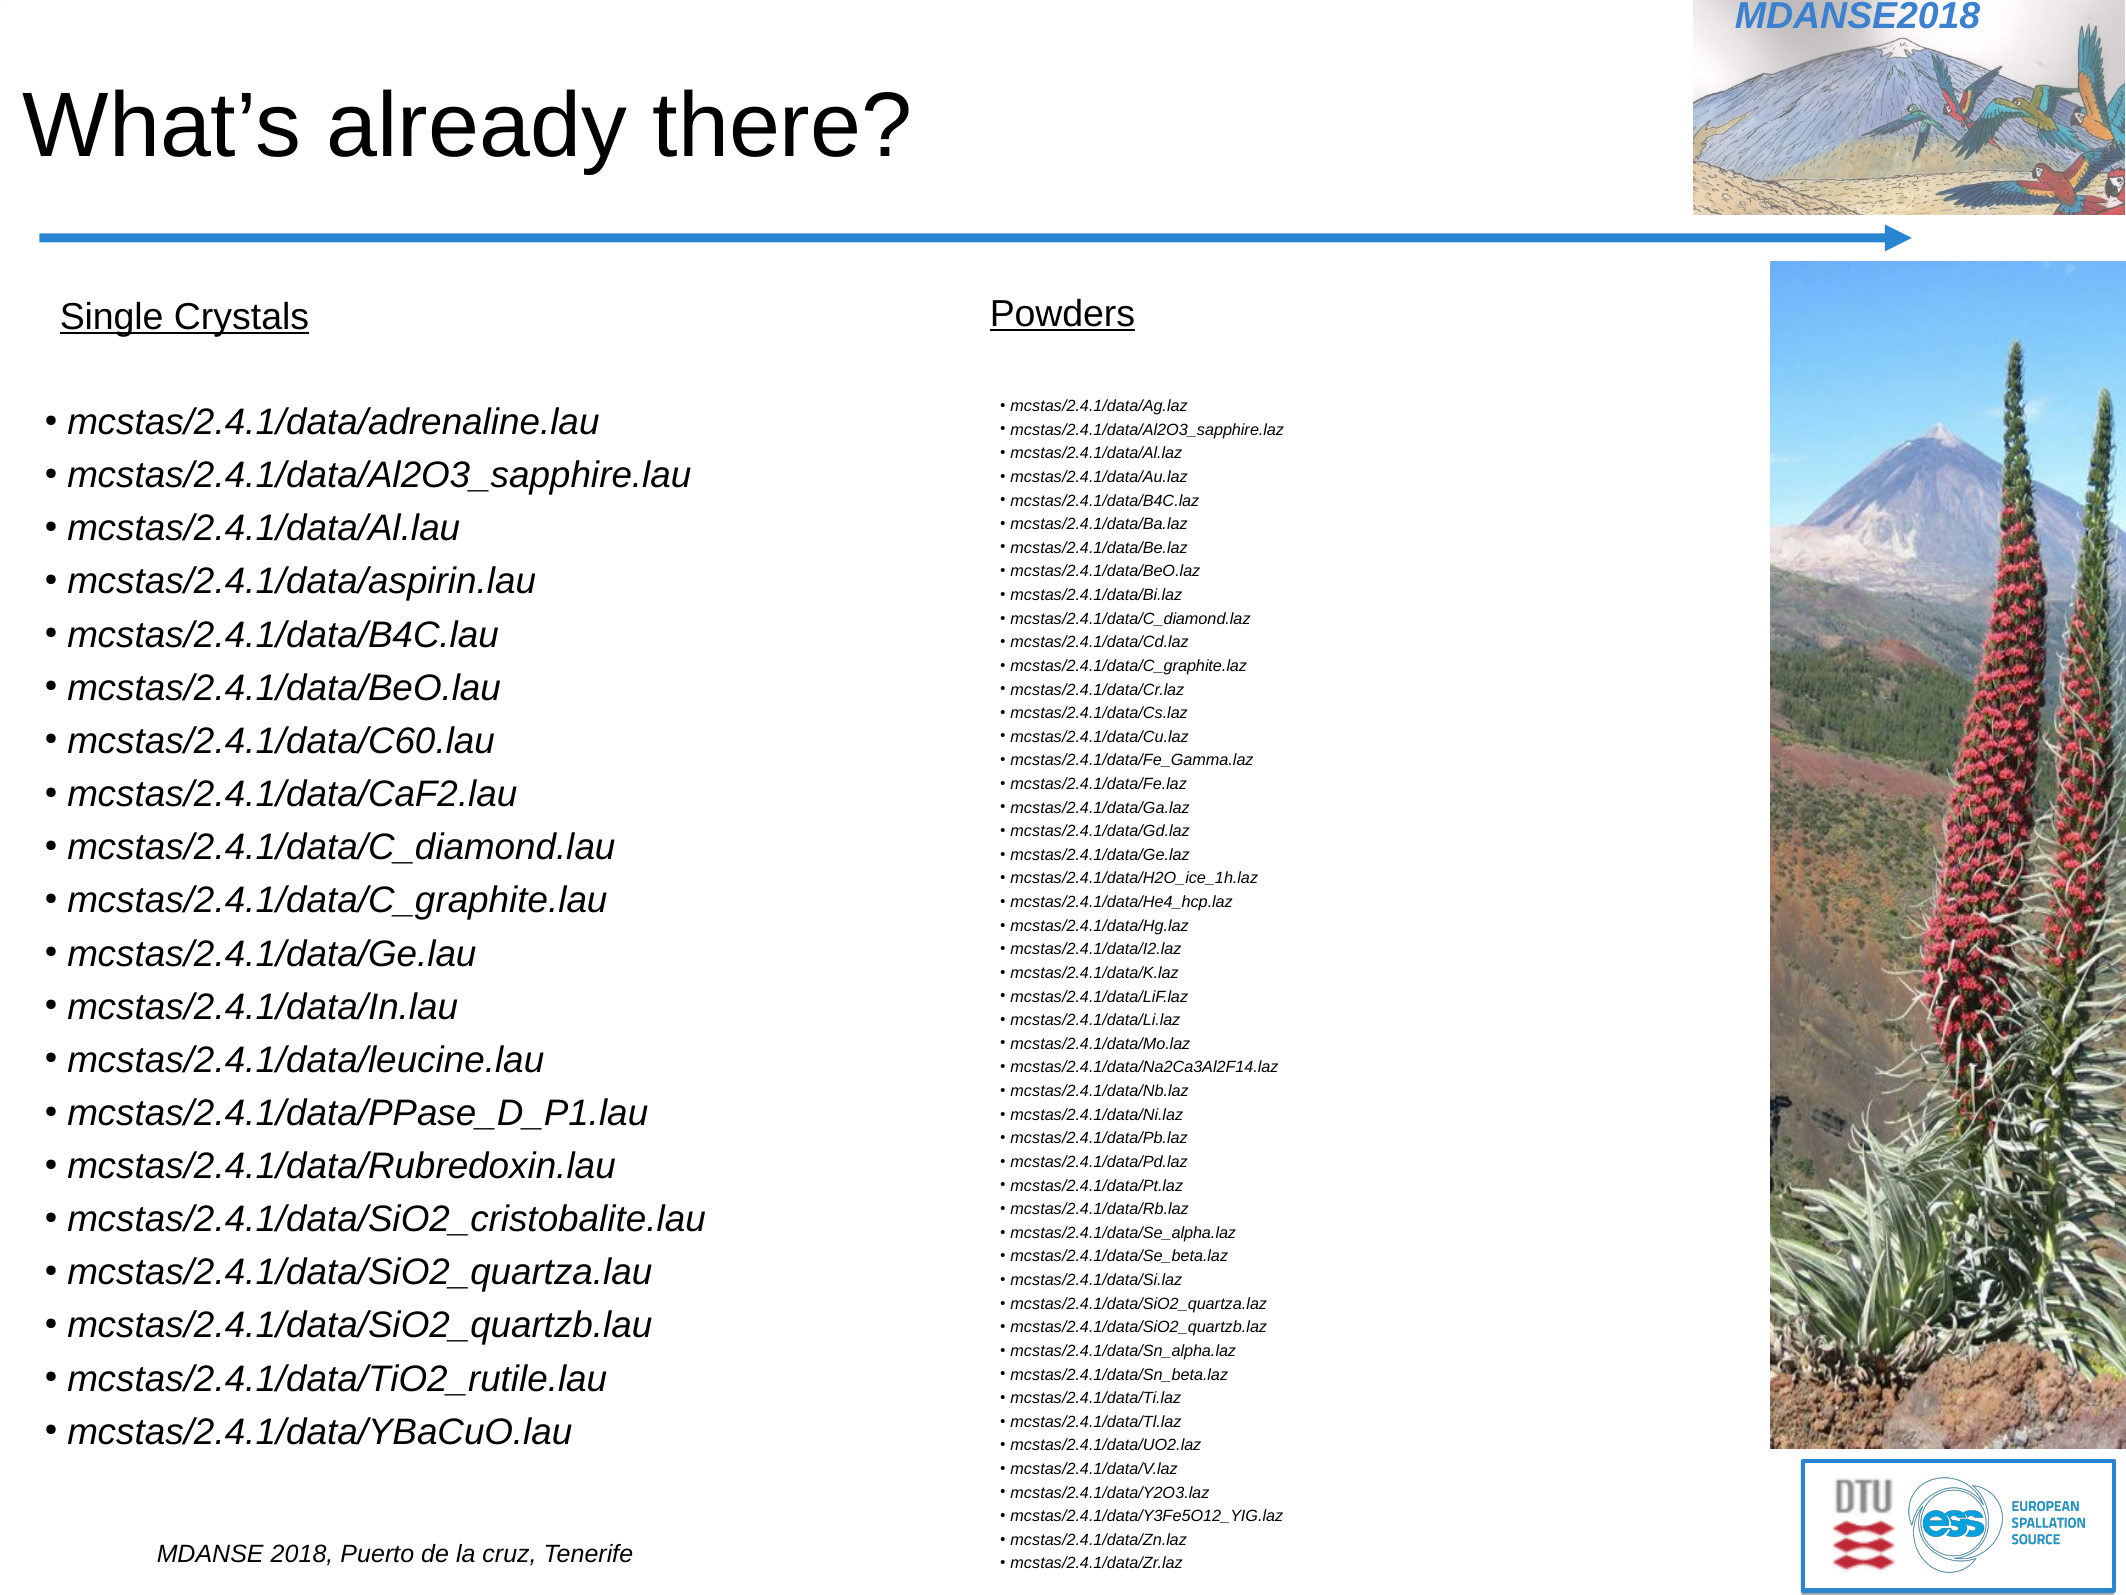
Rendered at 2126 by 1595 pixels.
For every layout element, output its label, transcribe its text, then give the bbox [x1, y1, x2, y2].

picture [1921, 1477, 2085, 1573]
title What’s already there? [22, 40, 1938, 209]
text_box Single Crystals [45, 288, 616, 346]
picture [1770, 261, 2126, 1449]
text_box Powders [975, 285, 1546, 342]
list mcstas/2.4.1/data/Ag.laz mcstas/2.4.1/data/Al2O3_sapphire.laz mcstas/2.4.1/data/Al.laz mcstas/2.4.1/data/Au.laz mcstas/2.4.1/data/B4C.laz mcstas/2.4.1/data/Ba.laz mcstas/2.4.1/data/Be.laz mcstas/2.4.1/data/BeO.laz mcstas/2.4.1/data/Bi.laz mcstas/2.4.1/data/C_diamond.laz mcstas/2.4.1/data/Cd.laz mcstas/2.4.1/data/C_graphite.laz mcstas/2.4.1/data/Cr.laz mcstas/2.4.1/data/Cs.laz mcstas/2.4.1/data/Cu.laz mcstas/2.4.1/data/Fe_Gamma.laz mcstas/2.4.1/data/Fe.laz mcstas/2.4.1/data/Ga.laz mcstas/2.4.1/data/Gd.laz mcstas/2.4.1/data/Ge.laz mcstas/2.4.1/data/H2O_ice_1h.laz mcstas/2.4.1/data/He4_hcp.laz mcstas/2.4.1/data/Hg.laz mcstas/2.4.1/data/I2.laz mcstas/2.4.1/data/K.laz mcstas/2.4.1/data/LiF.laz mcstas/2.4.1/data/Li.laz mcstas/2.4.1/data/Mo.laz mcstas/2.4.1/data/Na2Ca3Al2F14.laz mcstas/2.4.1/data/Nb.laz mcstas/2.4.1/data/Ni.laz mcstas/2.4.1/data/Pb.laz mcstas/2.4.1/data/Pd.laz mcstas/2.4.1/data/Pt.laz mcstas/2.4.1/data/Rb.laz mcstas/2.4.1/data/Se_alpha.laz mcstas/2.4.1/data/Se_beta.laz mcstas/2.4.1/data/Si.laz mcstas/2.4.1/data/SiO2_quartza.laz mcstas/2.4.1/data/SiO2_quartzb.laz mcstas/2.4.1/data/Sn_alpha.laz mcstas/2.4.1/data/Sn_beta.laz mcstas/2.4.1/data/Ti.laz mcstas/2.4.1/data/Tl.laz mcstas/2.4.1/data/UO2.laz mcstas/2.4.1/data/V.laz mcstas/2.4.1/data/Y2O3.laz mcstas/2.4.1/data/Y3Fe5O12_YIG.laz mcstas/2.4.1/data/Zn.laz mcstas/2.4.1/data/Zr.laz [996, 398, 1921, 1576]
picture [1693, 0, 2125, 215]
list mcstas/2.4.1/data/adrenaline.lau mcstas/2.4.1/data/Al2O3_sapphire.lau mcstas/2.4.1/data/Al.lau mcstas/2.4.1/data/aspirin.lau mcstas/2.4.1/data/B4C.lau mcstas/2.4.1/data/BeO.lau mcstas/2.4.1/data/C60.lau mcstas/2.4.1/data/CaF2.lau mcstas/2.4.1/data/C_diamond.lau mcstas/2.4.1/data/C_graphite.lau mcstas/2.4.1/data/Ge.lau mcstas/2.4.1/data/In.lau mcstas/2.4.1/data/leucine.lau mcstas/2.4.1/data/PPase_D_P1.lau mcstas/2.4.1/data/Rubredoxin.lau mcstas/2.4.1/data/SiO2_cristobalite.lau mcstas/2.4.1/data/SiO2_quartza.lau mcstas/2.4.1/data/SiO2_quartzb.lau mcstas/2.4.1/data/TiO2_rutile.lau mcstas/2.4.1/data/YBaCuO.lau [36, 405, 961, 1466]
